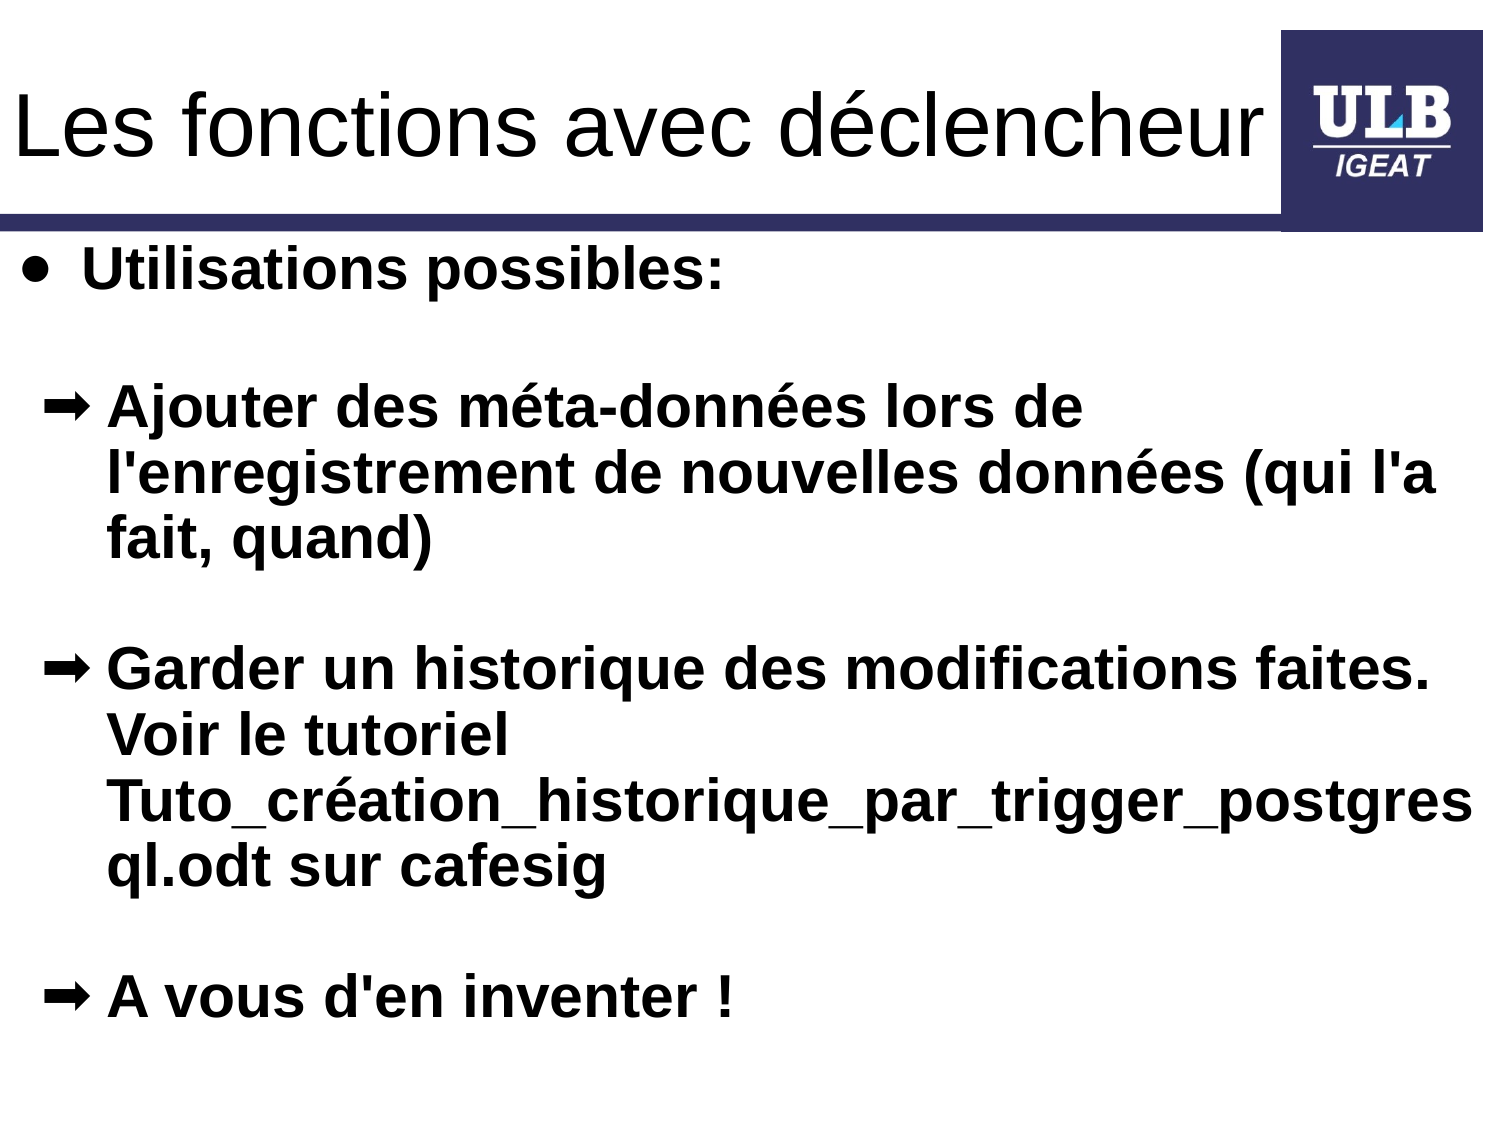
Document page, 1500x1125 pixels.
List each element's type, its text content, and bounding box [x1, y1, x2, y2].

picture [1281, 30, 1483, 232]
text_box Les fonctions avec déclencheur [0, 66, 1278, 175]
text_box Utilisations possibles: Ajouter des méta-données lors de l'enregistrement de nouvelles données (qui l'a fait, quand) Garder un historique des modifications faites. Voir le tutoriel Tuto_création_historique_par_trigger_postgresql.odt sur cafesig A vous d'en inventer ! [13, 236, 1487, 1118]
